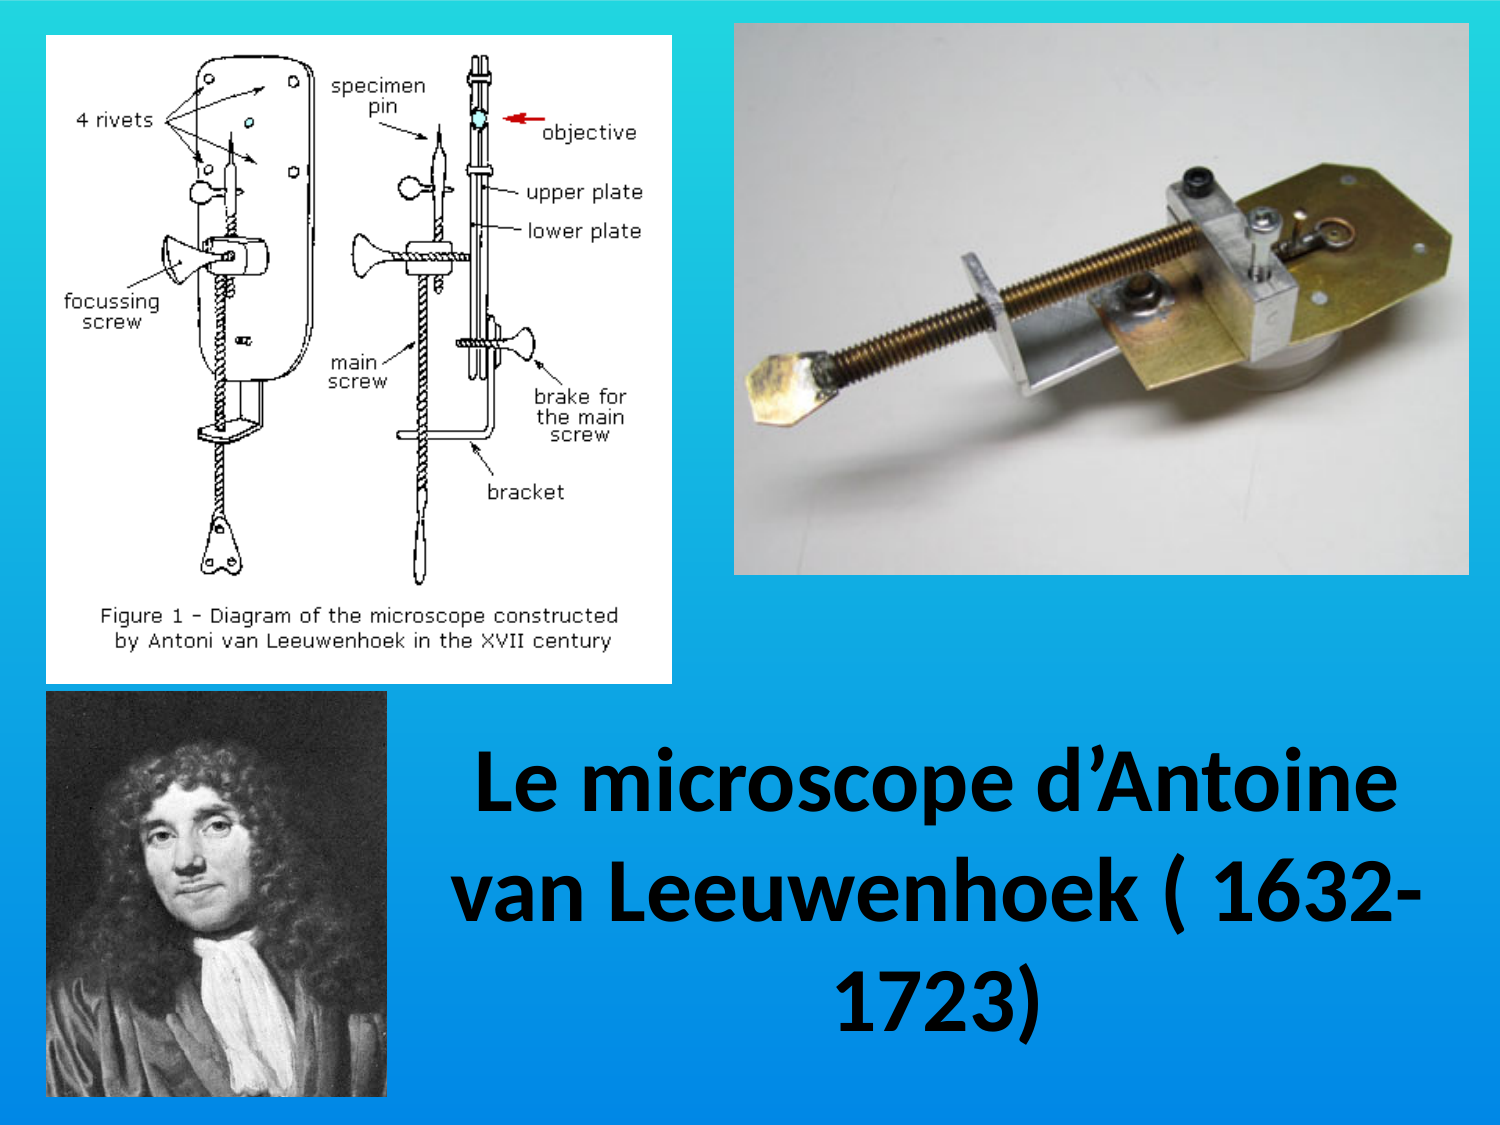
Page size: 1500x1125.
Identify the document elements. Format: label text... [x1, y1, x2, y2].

picture [46, 692, 387, 1097]
title Le microscope d’Antoine van Leeuwenhoek ( 1632-1723) [421, 691, 1454, 1079]
picture [0, 23, 1500, 683]
